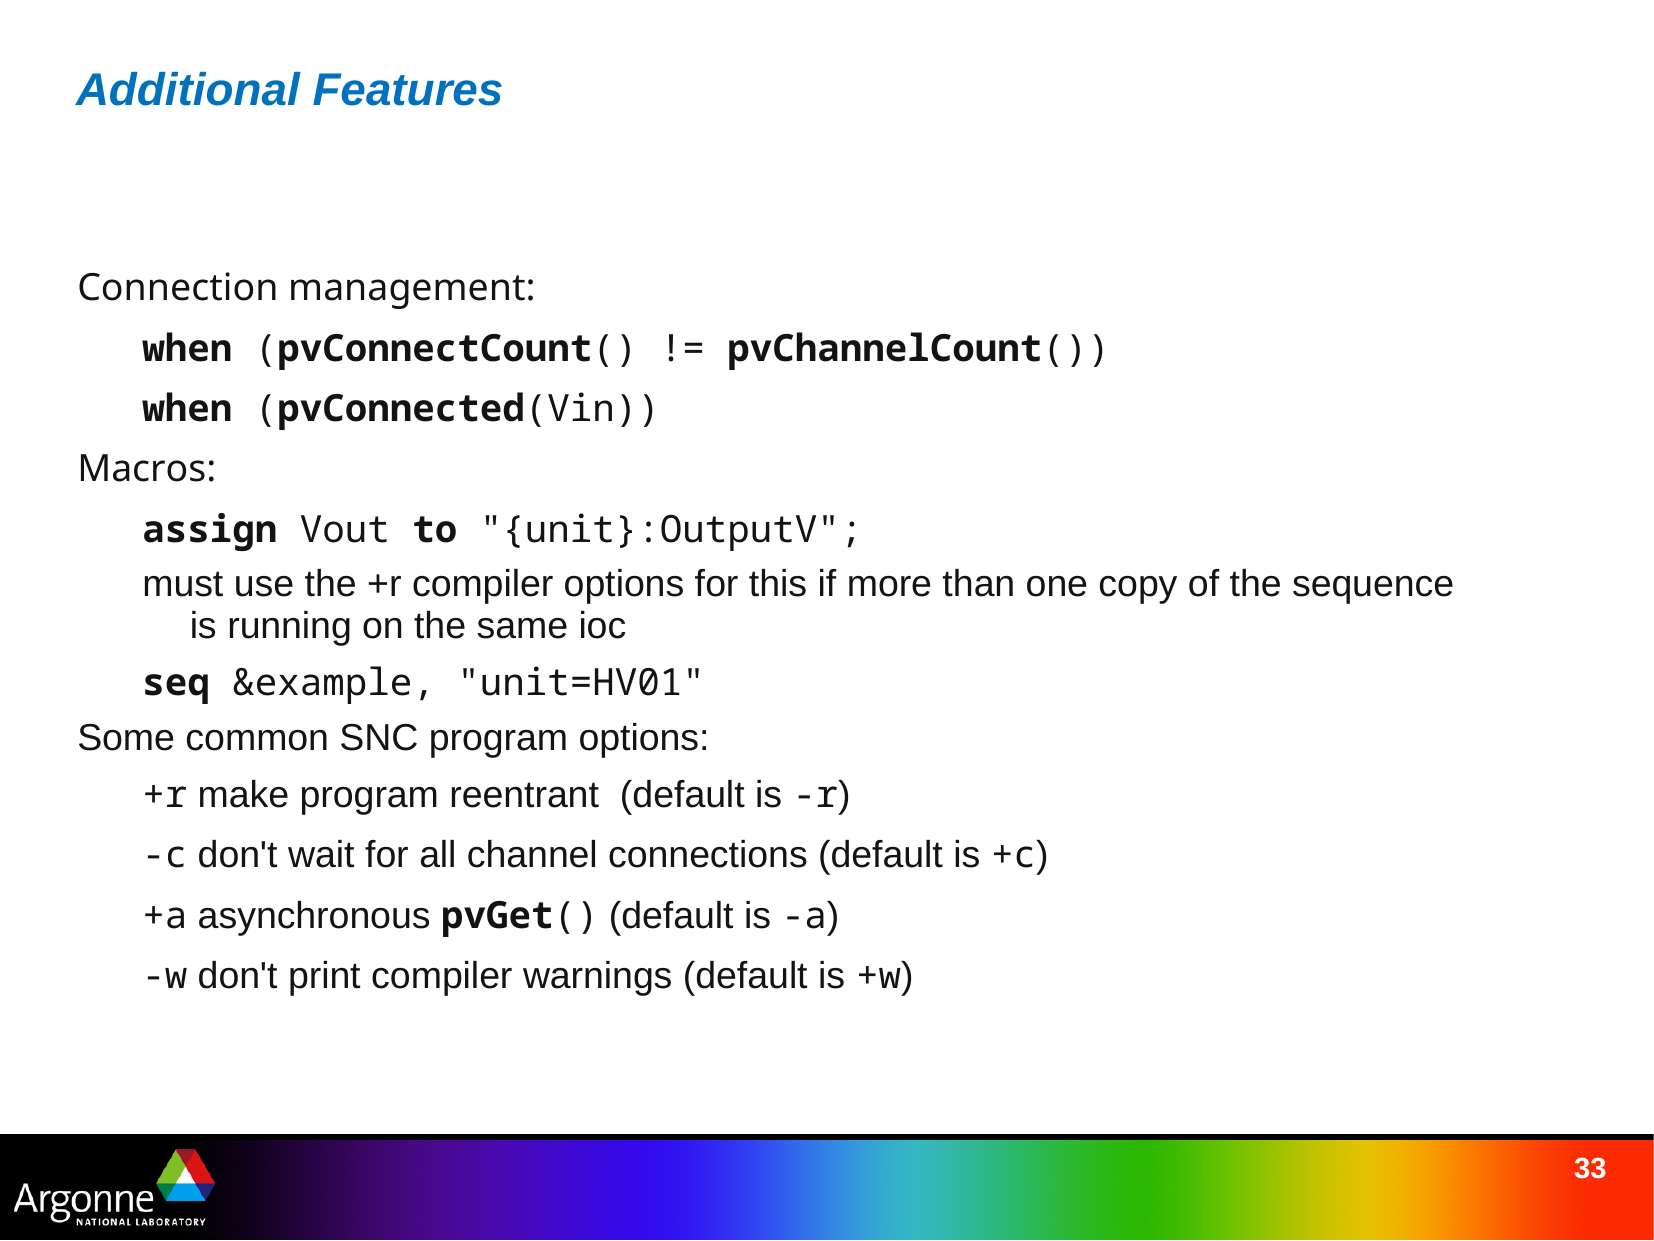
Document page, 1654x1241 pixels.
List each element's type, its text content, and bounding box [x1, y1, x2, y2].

title Additional Features [61, 45, 1500, 123]
picture [0, 1134, 1654, 1240]
list Connection management: when (pvConnectCount() != pvChannelCount()) when (pvConnected(Vin)) Macros: assign Vout to "{unit}:OutputV"; must use the +r compiler options for this if more than one copy of the sequence is running on the same ioc seq &example, "unit=HV01" Some common SNC program options: +r make program reentrant (default is -r) -c don't wait for all channel connections (default is +c) +a asynchronous pvGet() (default is -a) -w don't print compiler warnings (default is +w) [62, 253, 1498, 1104]
